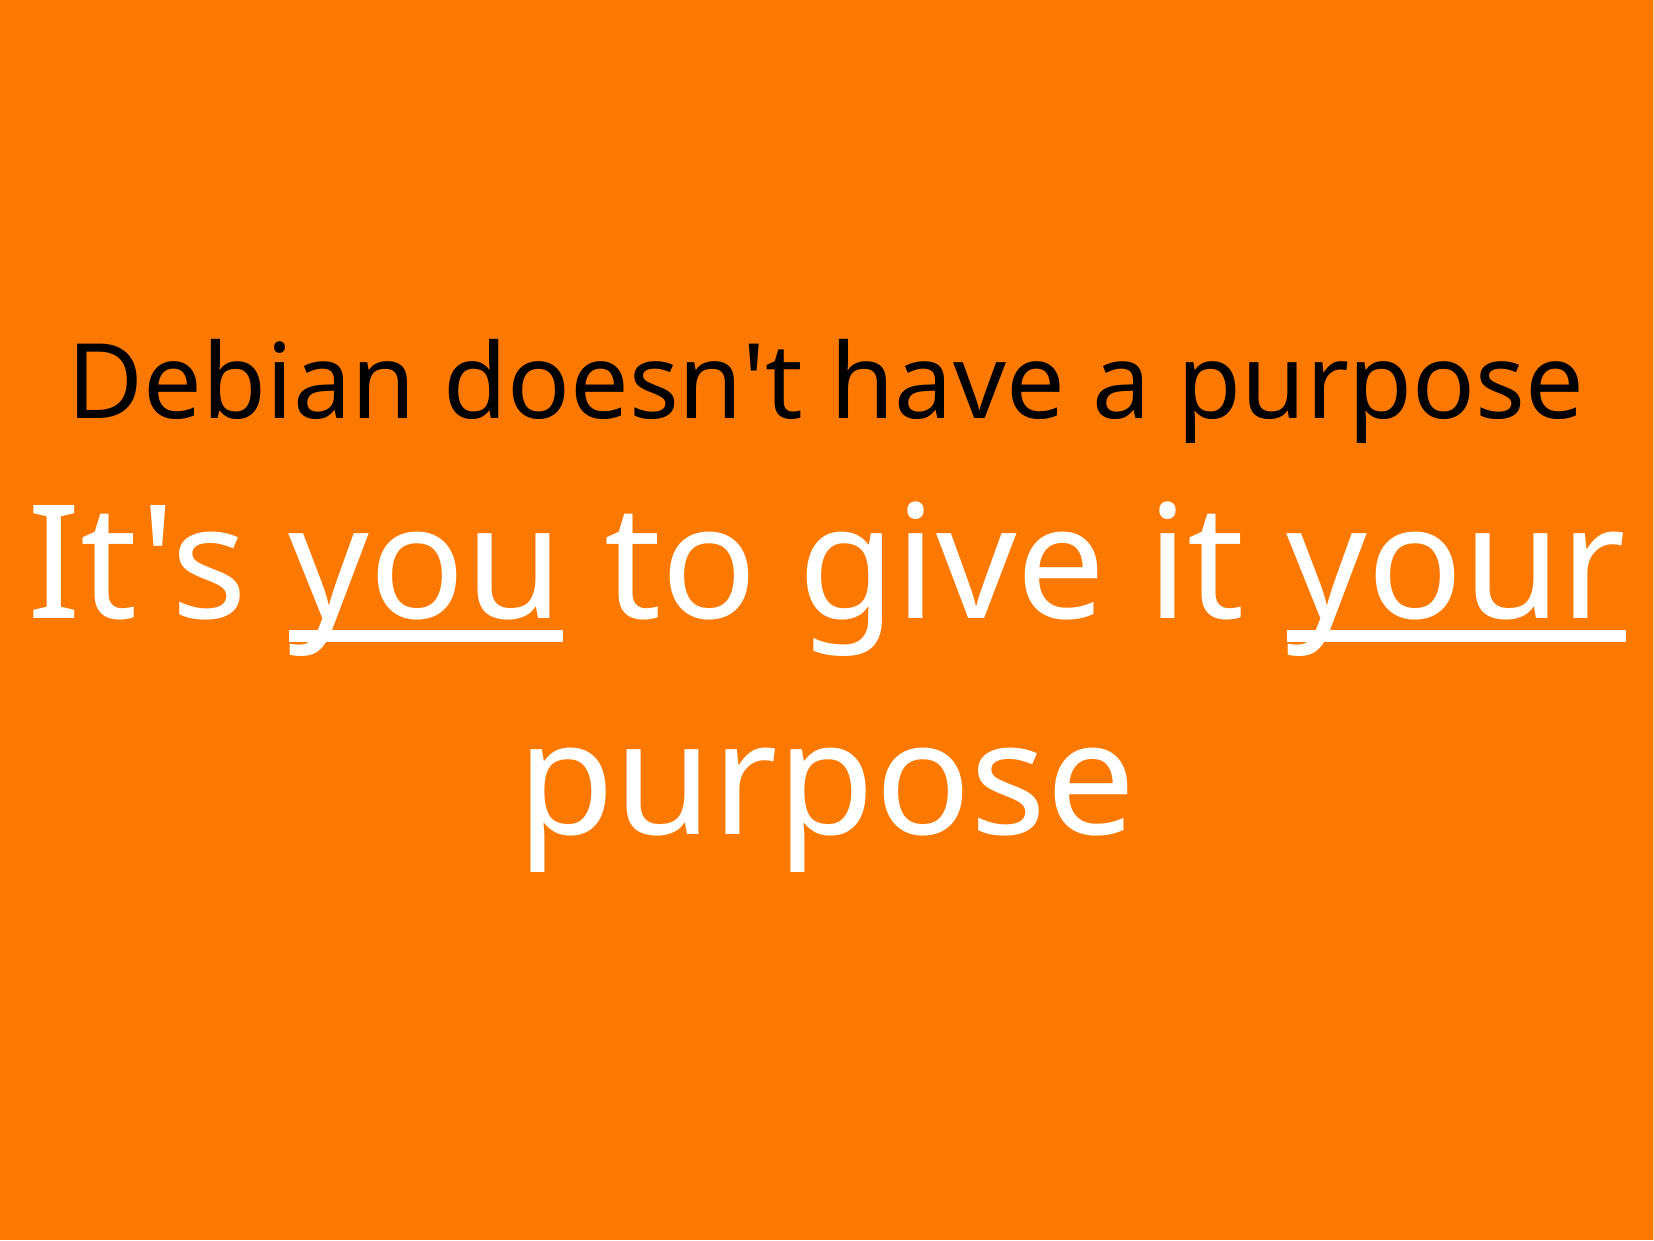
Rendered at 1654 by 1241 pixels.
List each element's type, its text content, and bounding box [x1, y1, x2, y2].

text_box Debian doesn't have a purpose It's you to give it your purpose [0, 374, 1654, 814]
